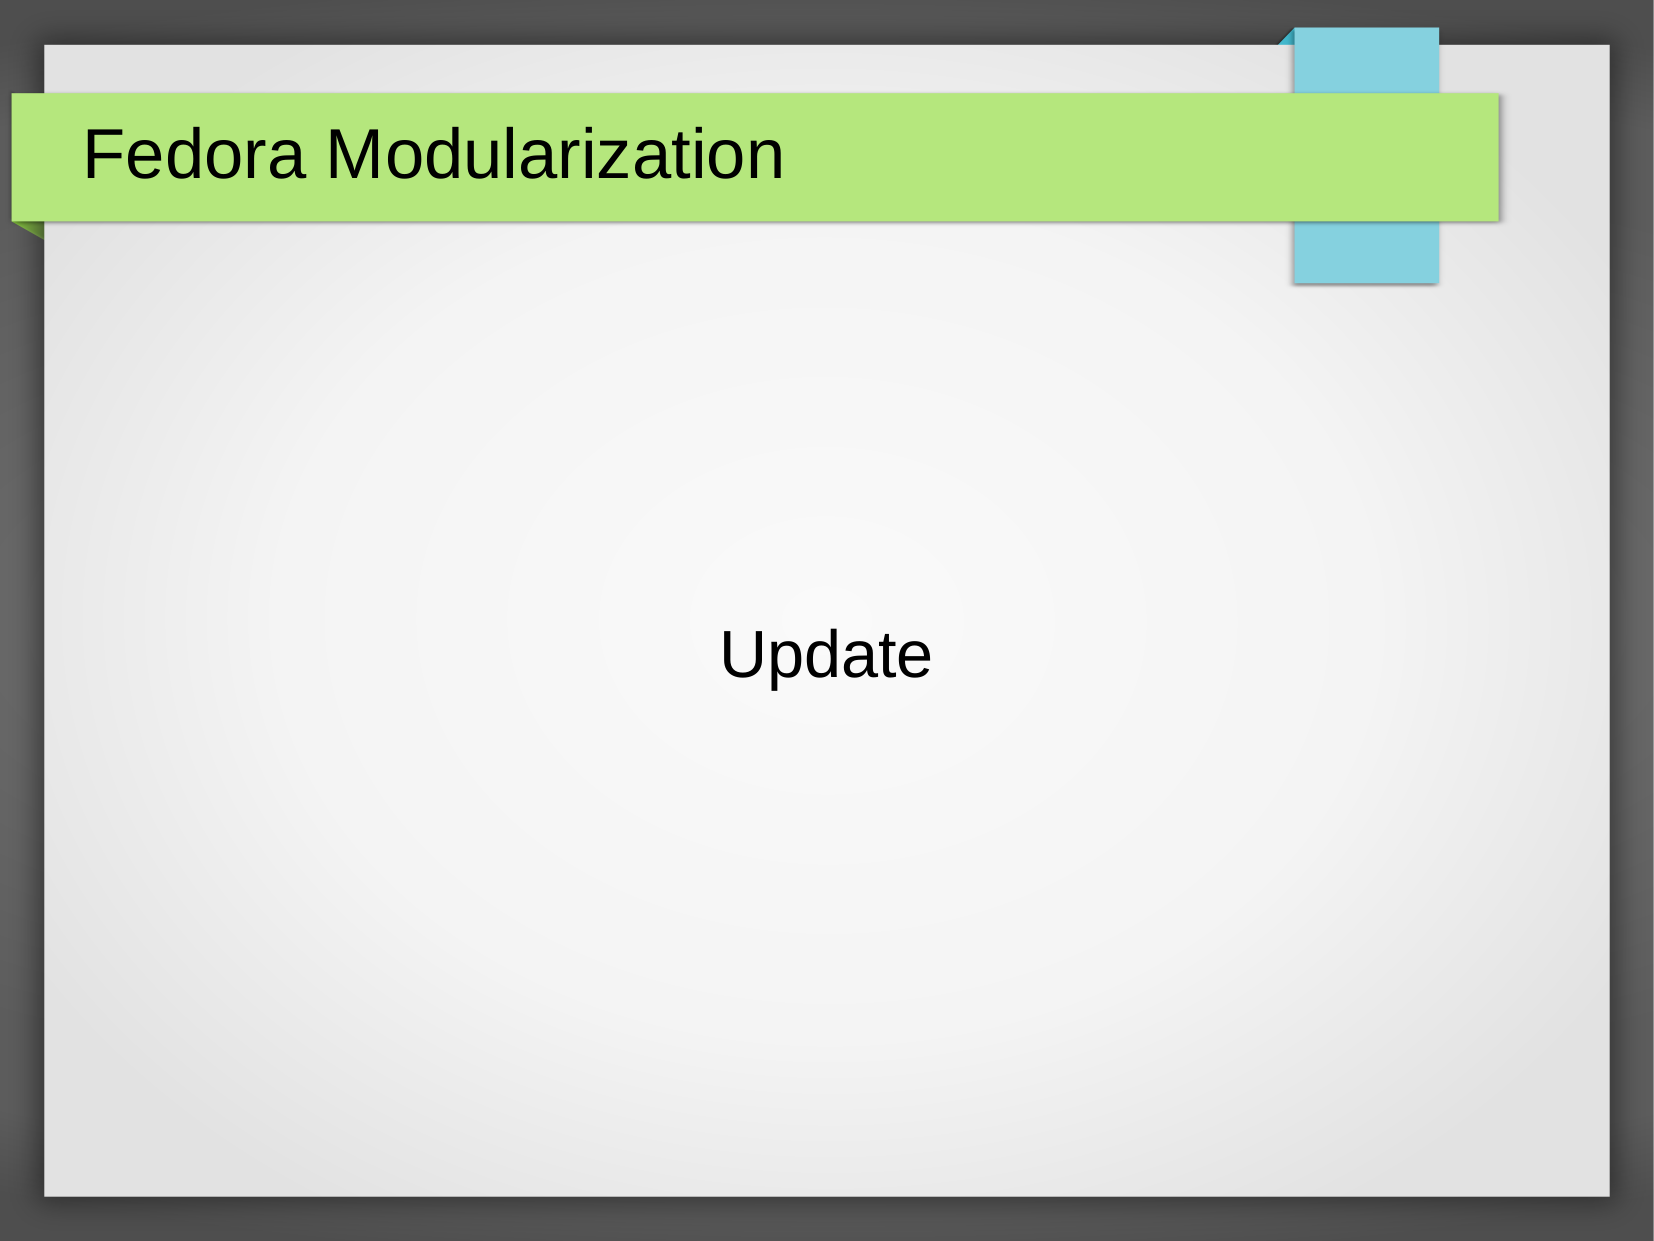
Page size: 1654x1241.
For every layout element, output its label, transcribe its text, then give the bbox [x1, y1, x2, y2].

subtitle Update [82, 295, 1571, 1015]
picture [0, 0, 1654, 1241]
title Fedora Modularization [82, 94, 1264, 213]
